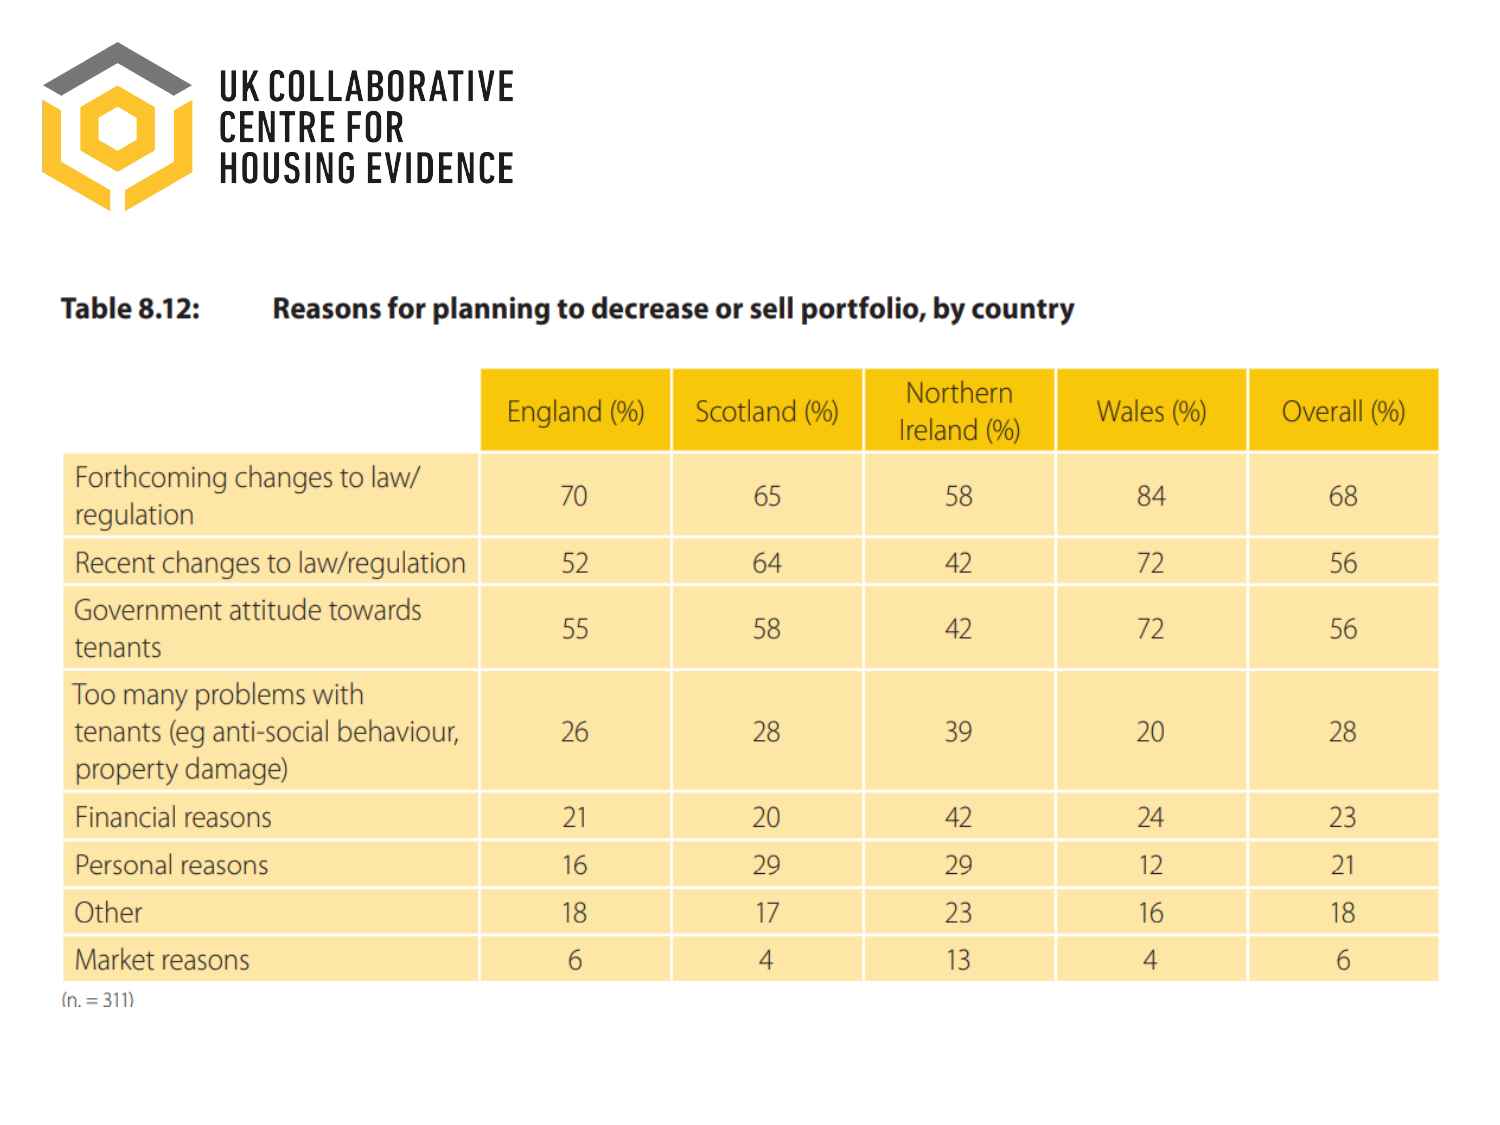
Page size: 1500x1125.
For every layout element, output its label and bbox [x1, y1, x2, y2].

picture [48, 254, 1484, 1007]
